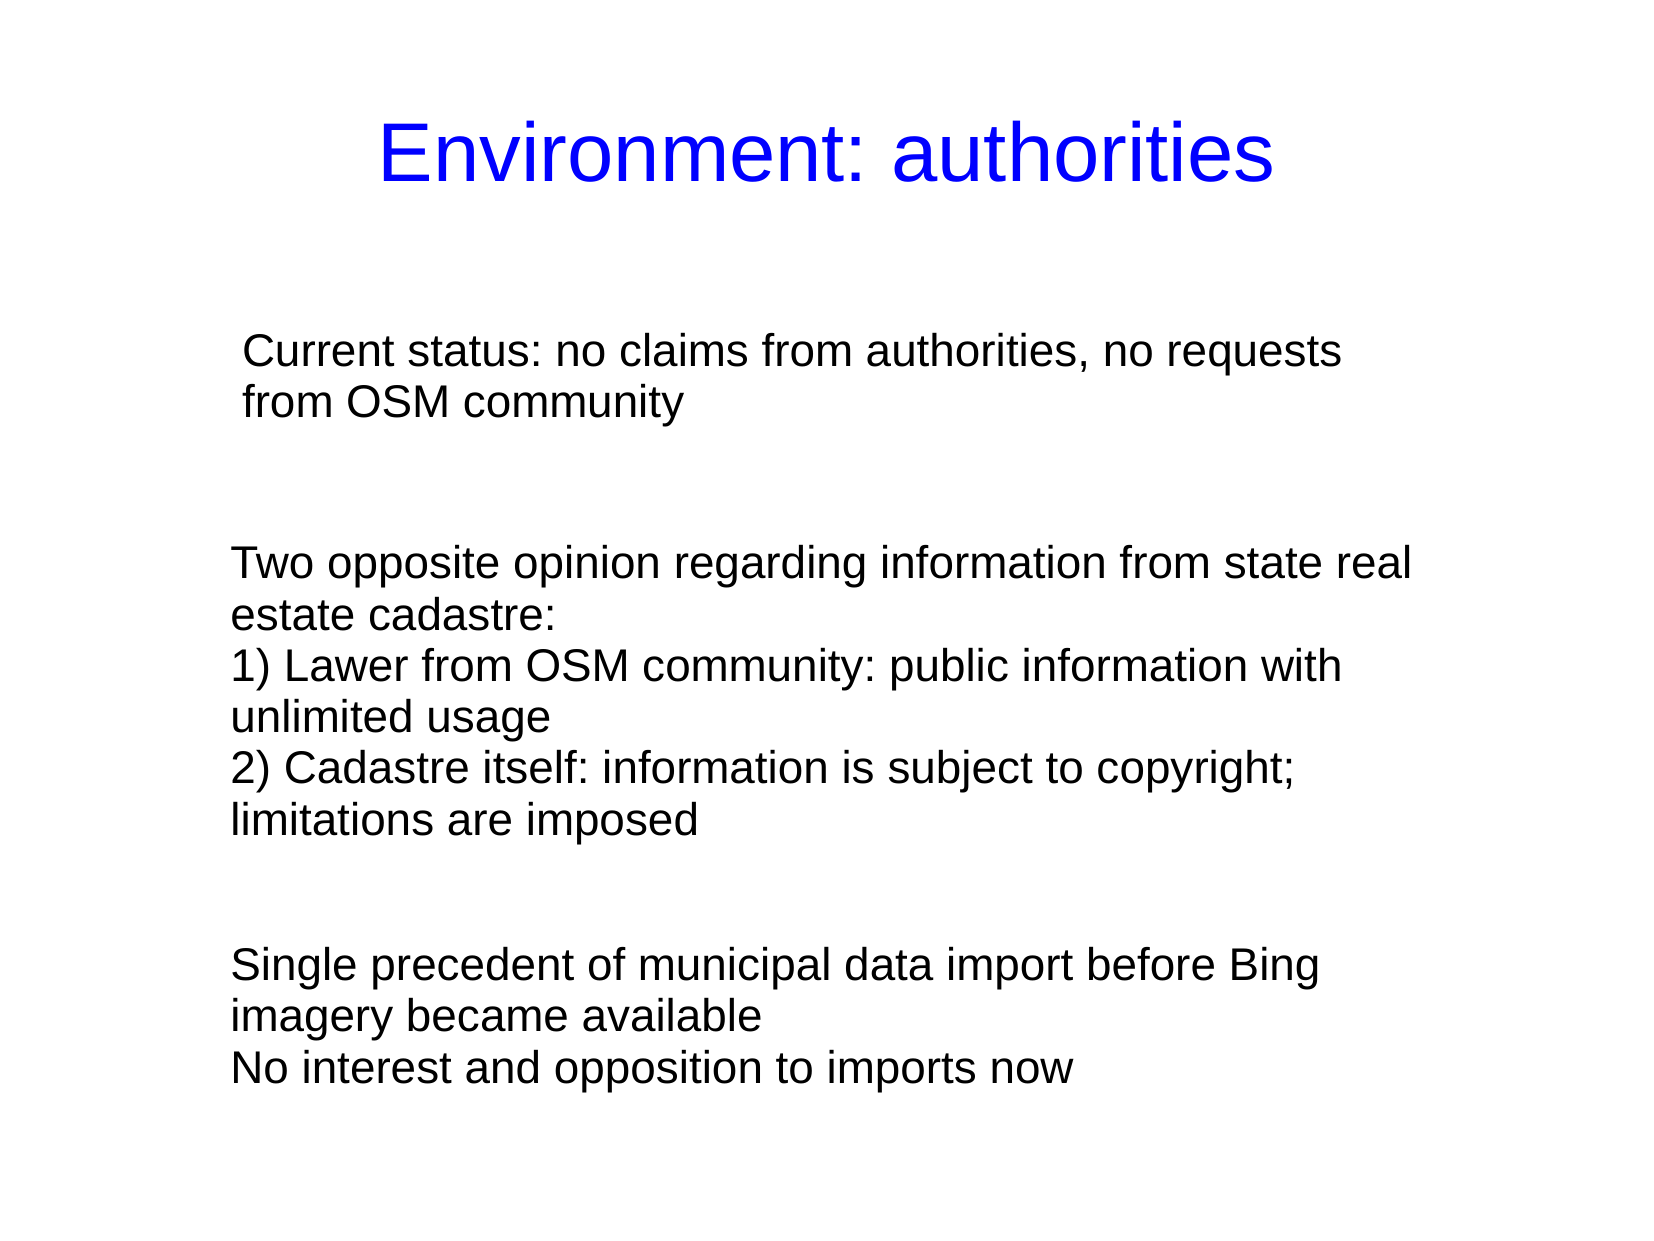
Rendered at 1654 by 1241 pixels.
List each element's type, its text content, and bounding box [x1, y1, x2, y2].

text_box Single precedent of municipal data import before Bing imagery became available No interest and opposition to imports now [230, 939, 1382, 1093]
title Environment: authorities [82, 49, 1571, 257]
text_box Two opposite opinion regarding information from state real estate cadastre: 1) Lawer from OSM community: public information with unlimited usage 2) Cadastre itself: information is subject to copyright; limitations are imposed [230, 537, 1501, 844]
text_box Current status: no claims from authorities, no requests from OSM community [242, 324, 1394, 427]
